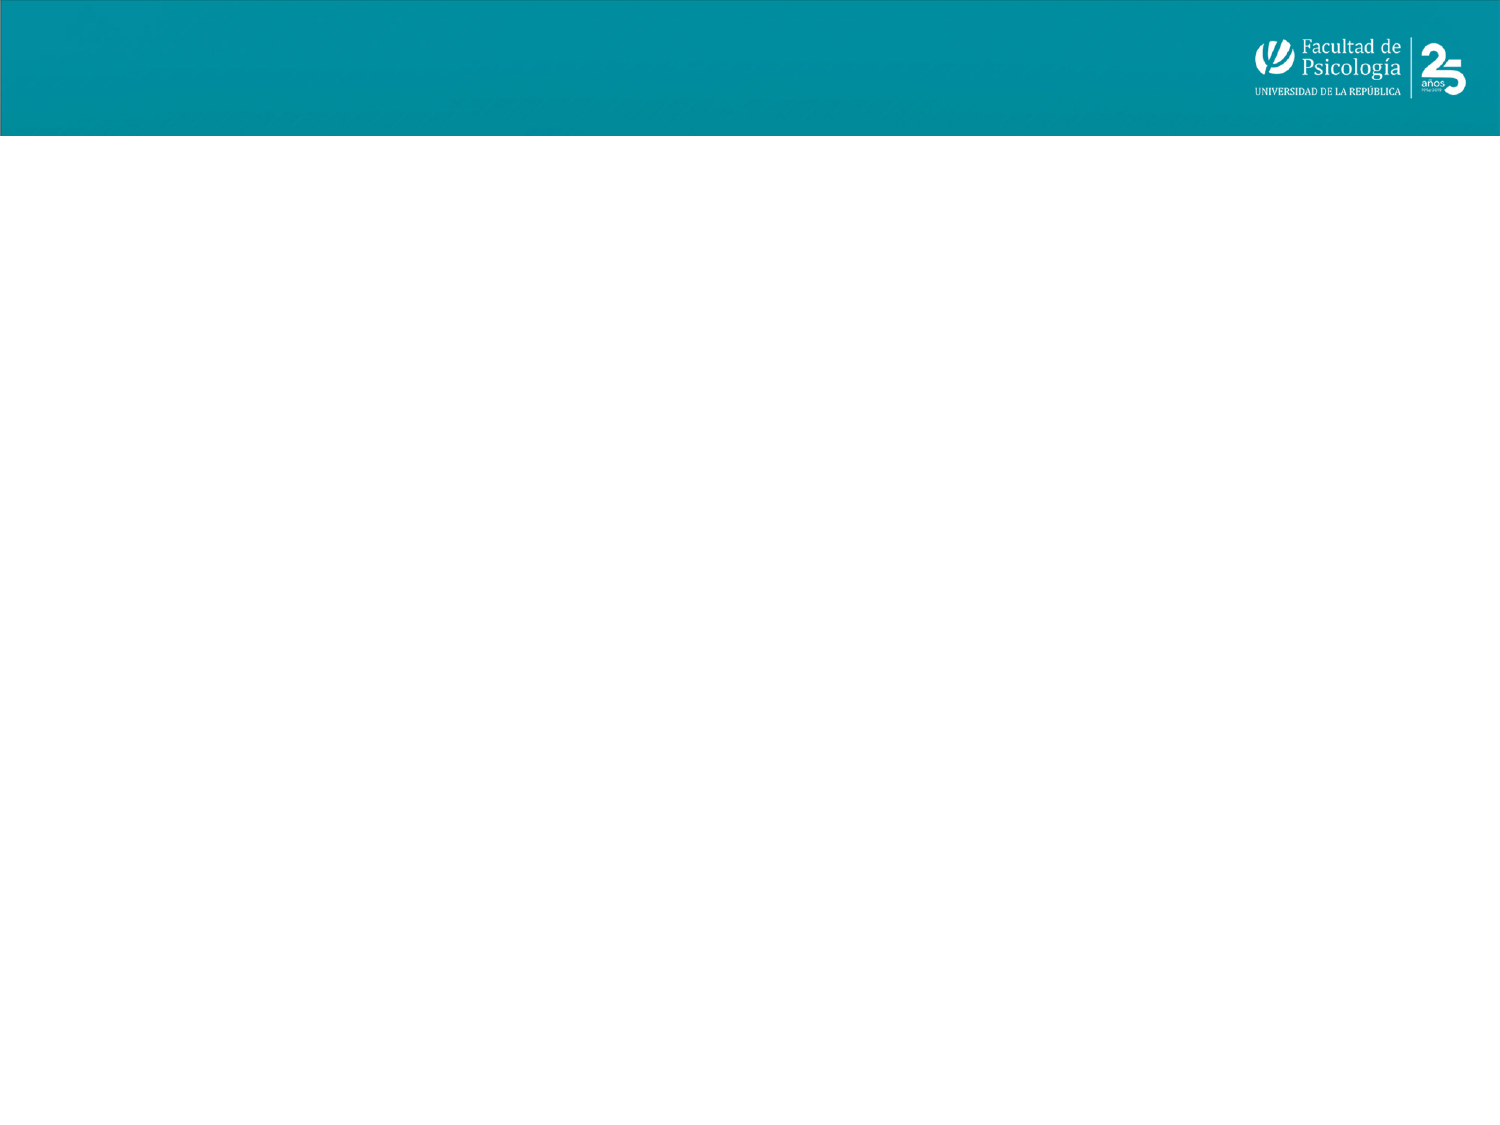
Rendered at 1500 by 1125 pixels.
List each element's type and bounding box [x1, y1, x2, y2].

picture [0, 0, 1500, 136]
